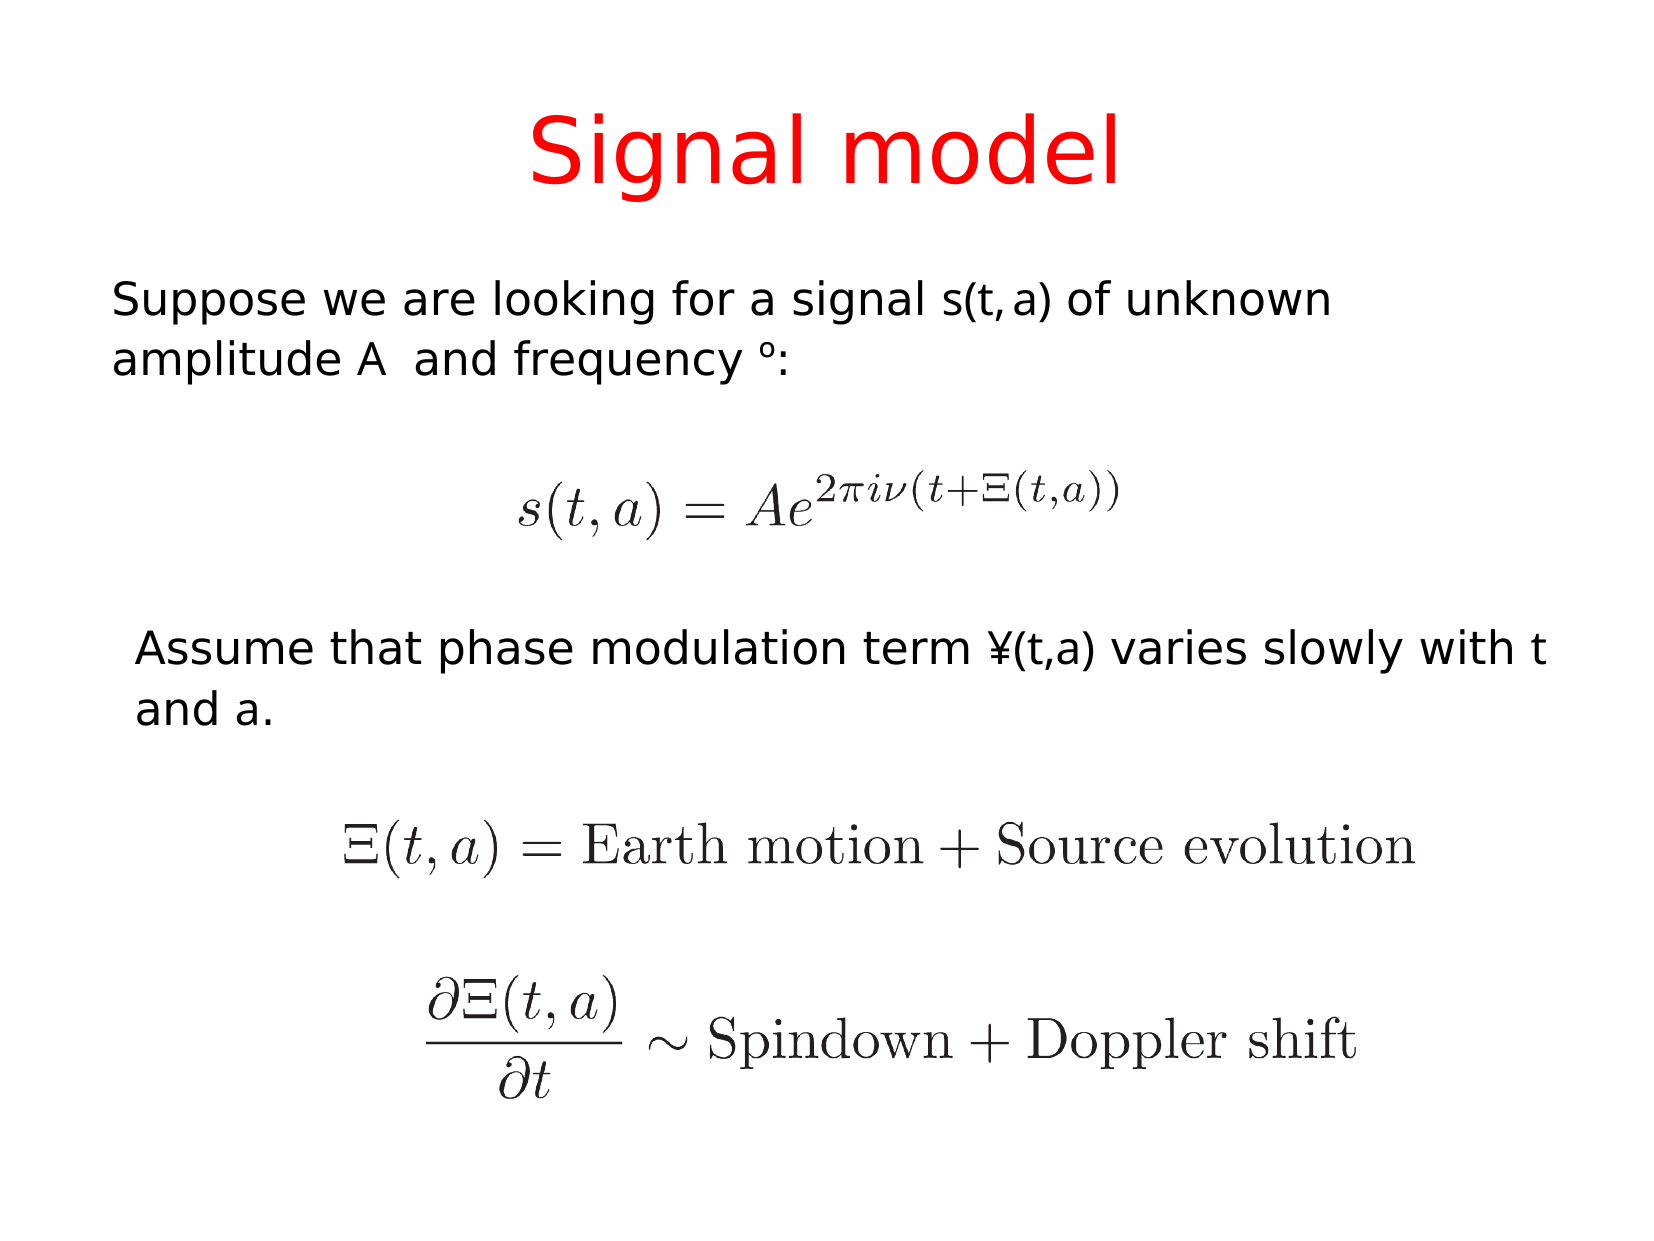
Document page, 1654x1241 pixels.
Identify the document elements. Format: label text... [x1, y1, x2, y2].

picture [511, 462, 1130, 545]
picture [337, 812, 1423, 883]
text_box Assume that phase modulation term ¥(t,a) varies slowly with t and a. [119, 608, 1609, 730]
picture [421, 966, 1367, 1101]
text_box Suppose we are looking for a signal s(t, a) of unknown amplitude A and frequency º: [96, 259, 1533, 381]
title Signal model [82, 49, 1571, 257]
